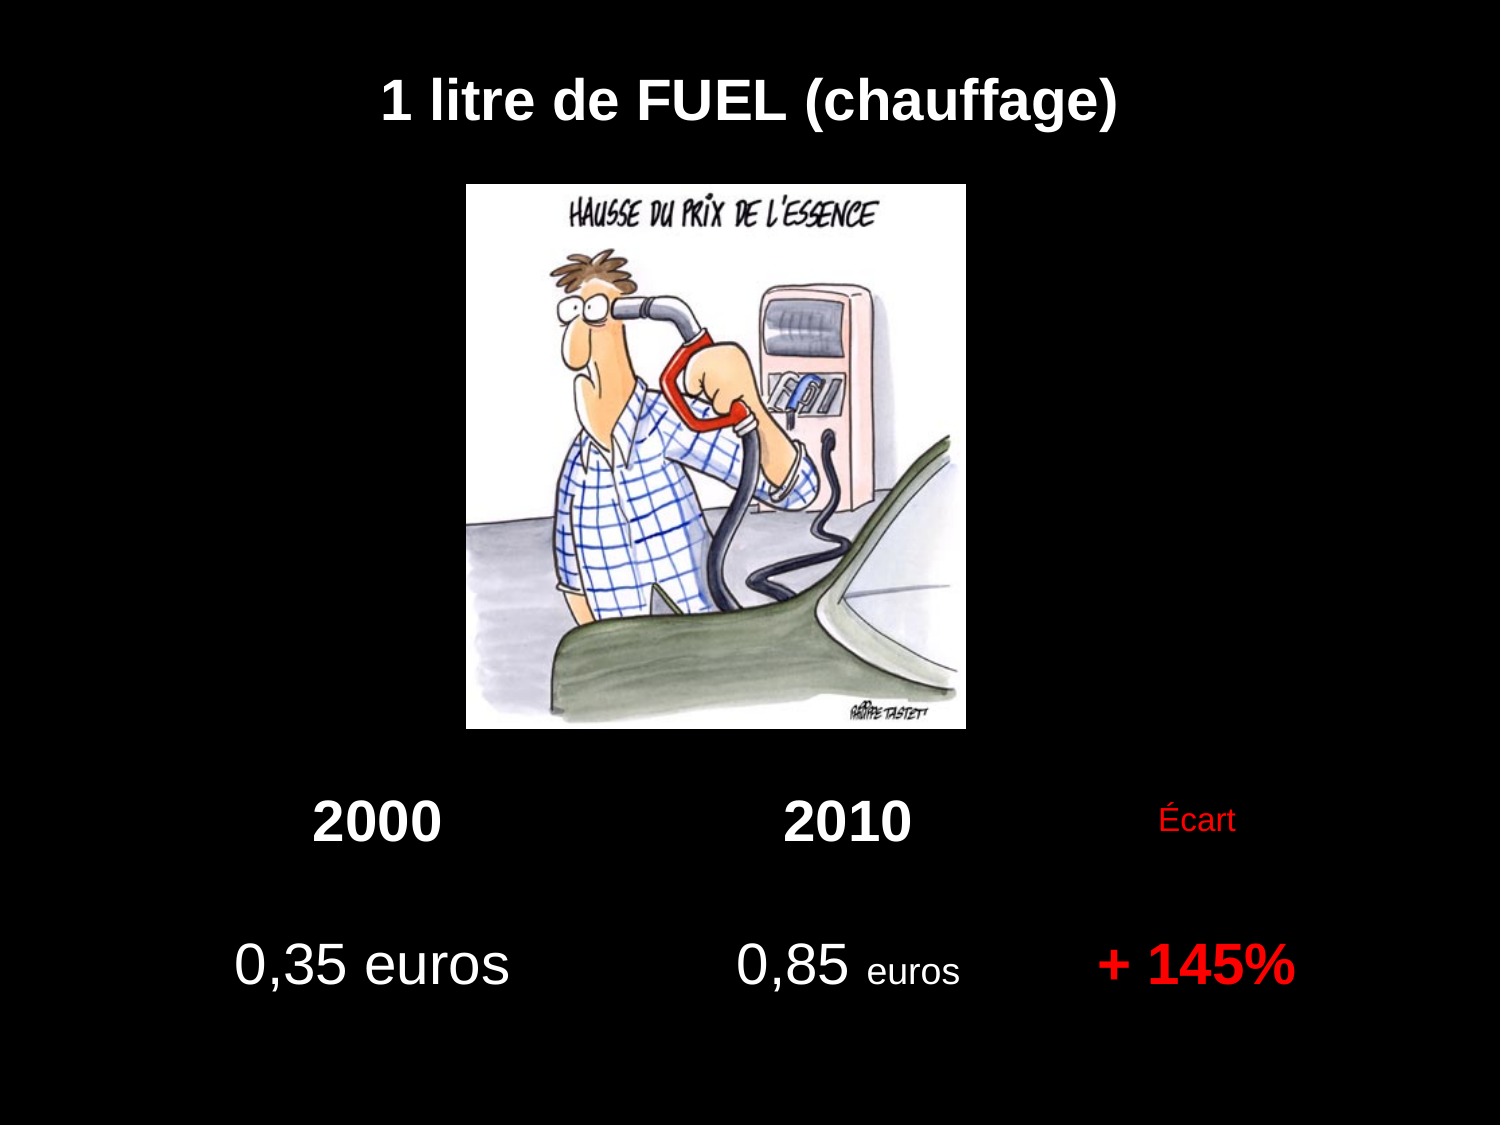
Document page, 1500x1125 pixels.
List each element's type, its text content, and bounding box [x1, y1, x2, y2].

picture [466, 184, 966, 729]
table_header Écart [1065, 775, 1329, 860]
table_cell 0,35 euros [124, 860, 632, 1063]
table_header 2010 [632, 775, 1065, 860]
table_cell 0,85 euros [632, 860, 1065, 1063]
table_cell + 145% [1065, 860, 1329, 1063]
table_header 2000 [124, 775, 632, 860]
text_box 1 litre de FUEL (chauffage) [0, 54, 1500, 141]
